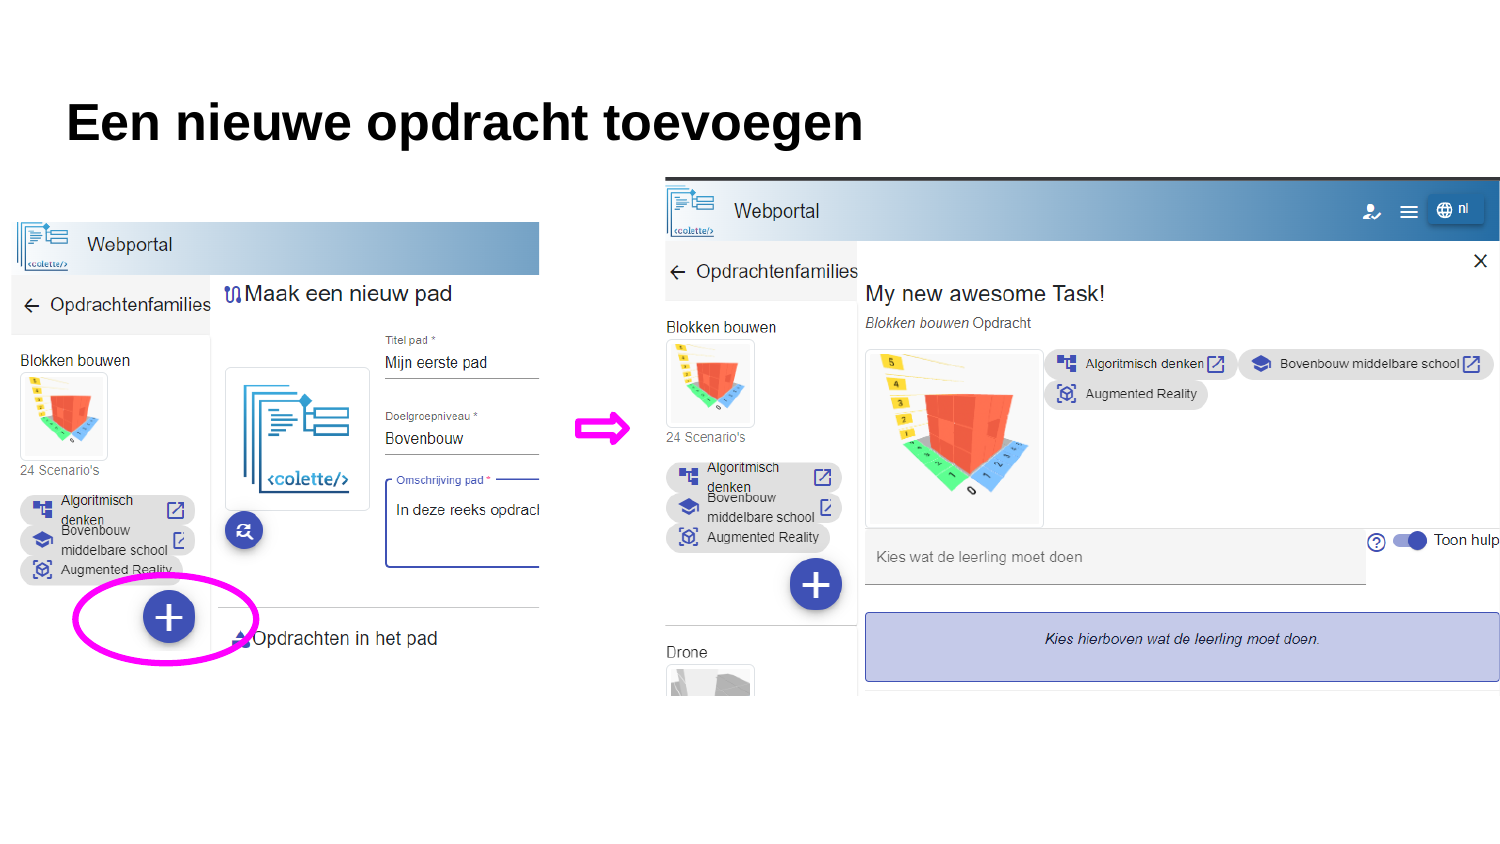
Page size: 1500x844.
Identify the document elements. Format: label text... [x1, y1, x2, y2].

picture [665, 177, 1500, 696]
picture [79, 579, 253, 651]
picture [11, 222, 540, 651]
title Een nieuwe opdracht toevoegen [51, 72, 1449, 167]
